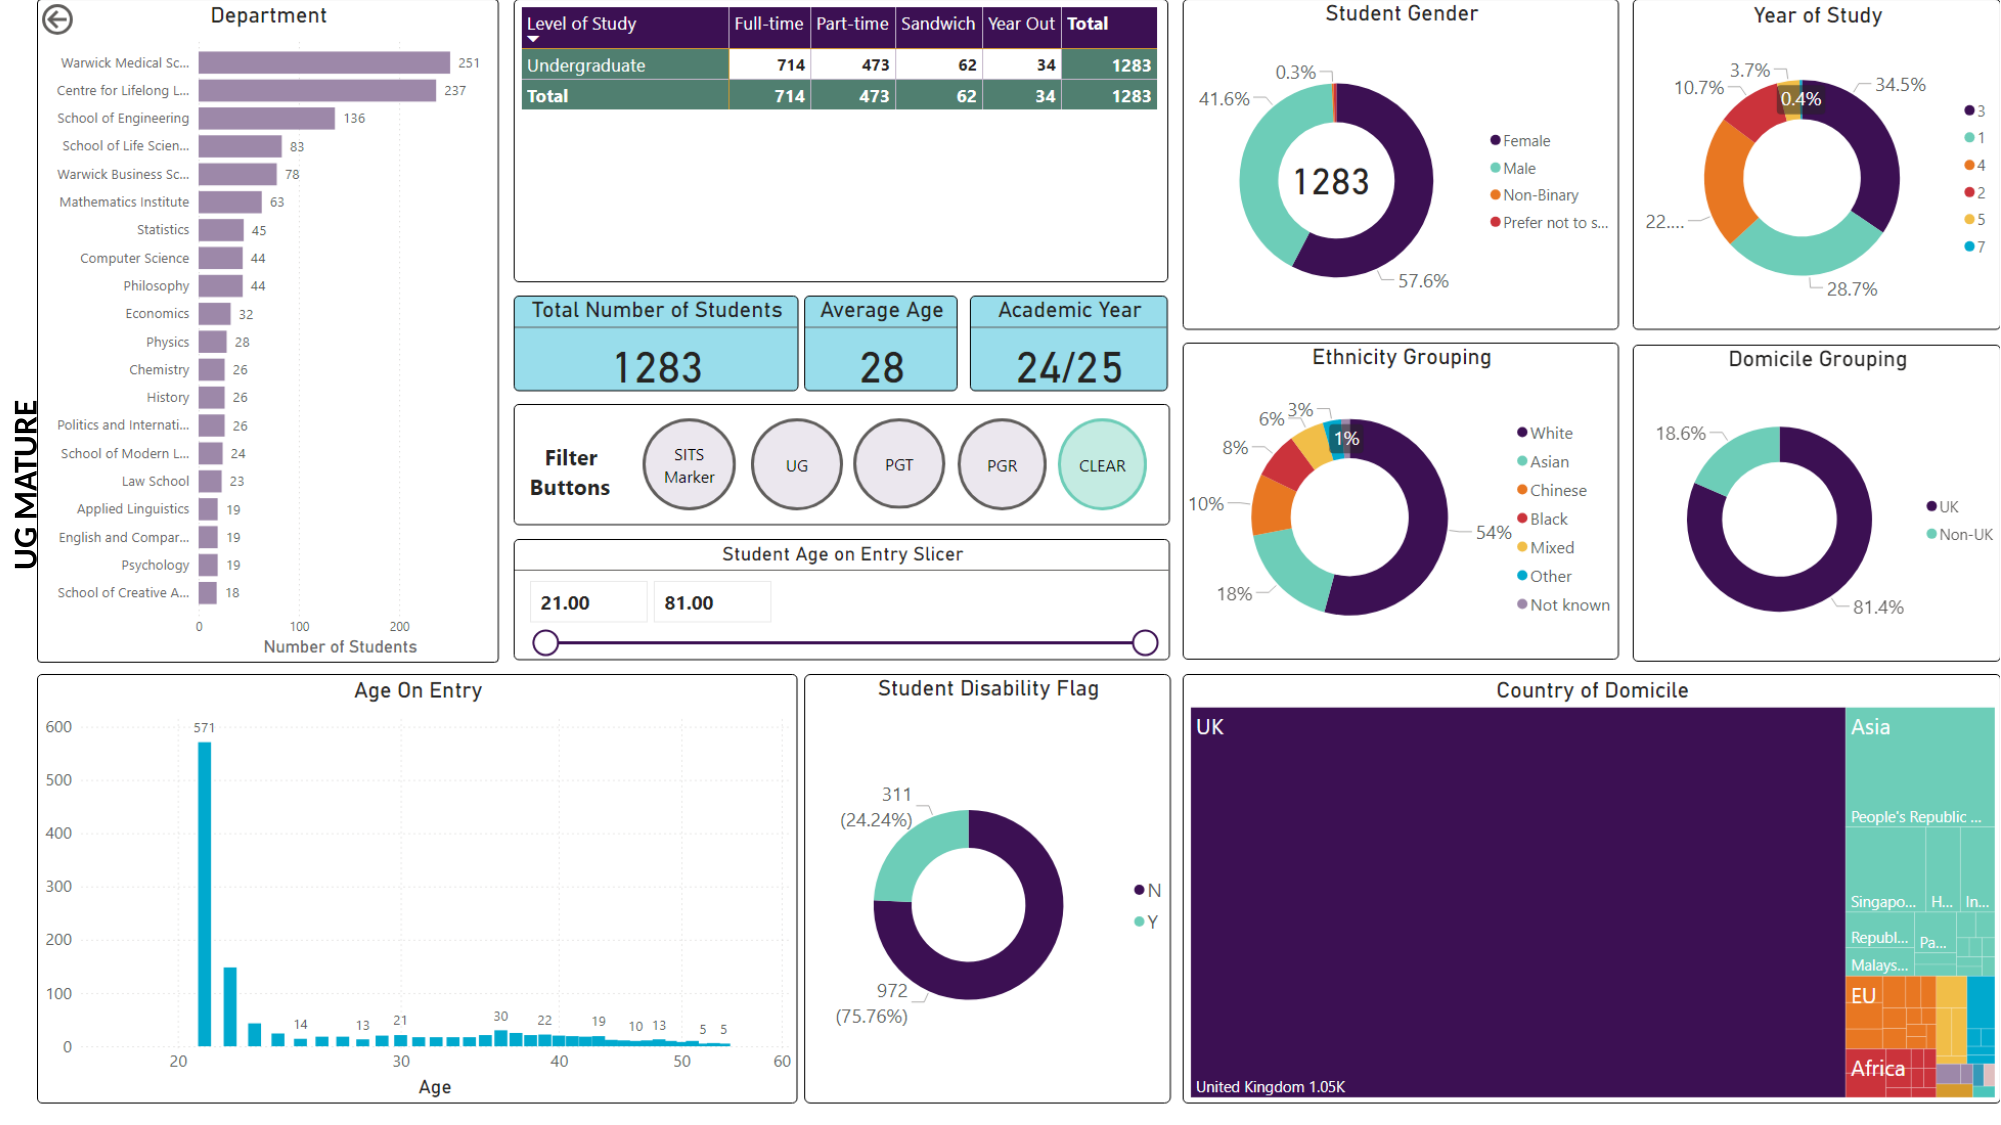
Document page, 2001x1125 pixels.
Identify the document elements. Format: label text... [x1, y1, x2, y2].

picture [37, 0, 2000, 1124]
text_box UG MATURE [0, 245, 37, 726]
